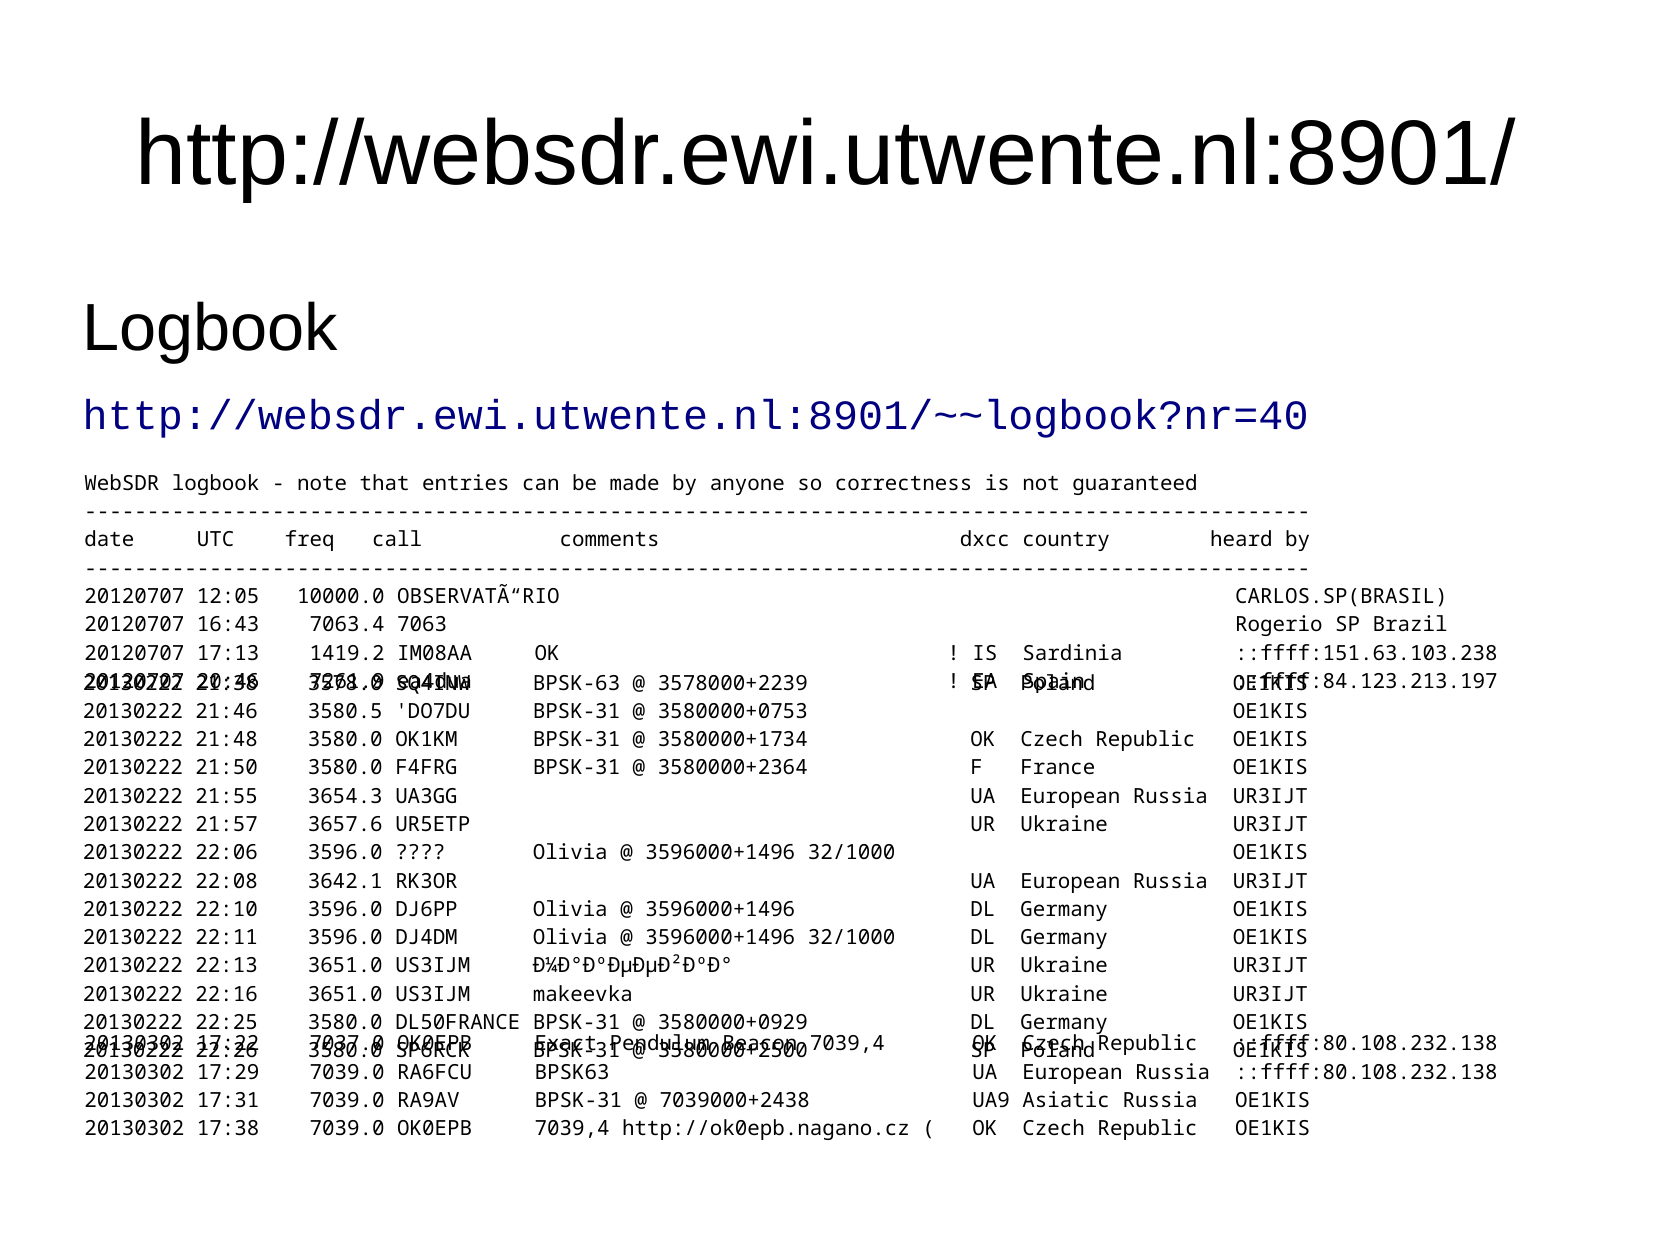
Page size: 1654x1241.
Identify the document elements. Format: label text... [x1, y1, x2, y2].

text_box 20130302 17:22 7037.0 OK0EPB Exact Pendulum Beacon 7039,4 OK Czech Republic ::ffff:80.108.232.138 20130302 17:29 7039.0 RA6FCU BPSK63 UA European Russia ::ffff:80.108.232.138 20130302 17:31 7039.0 RA9AV BPSK-31 @ 7039000+2438 UA9 Asiatic Russia OE1KIS 20130302 17:38 7039.0 OK0EPB 7039,4 http://ok0epb.nagano.cz ( OK Czech Republic OE1KIS [69, 1021, 1512, 1158]
text_box WebSDR logbook - note that entries can be made by anyone so correctness is not guaranteed -------------------------------------------------------------------------------------------------- date UTC freq call comments dxcc country heard by -------------------------------------------------------------------------------------------------- 20120707 12:05 10000.0 OBSERVATÃ“RIO CARLOS.SP(BRASIL) 20120707 16:43 7063.4 7063 Rogerio SP Brazil 20120707 17:13 1419.2 IM08AA OK ! IS Sardinia ::ffff:151.63.103.238 20120707 20:46 7261.9 ea4dua ! EA Spain ::ffff:84.123.213.197 [69, 460, 1512, 670]
title http://websdr.ewi.utwente.nl:8901/ [82, 49, 1571, 257]
text_box 20130222 21:38 3578.0 SQ4INW BPSK-63 @ 3578000+2239 SP Poland OE1KIS 20130222 21:46 3580.5 'DO7DU BPSK-31 @ 3580000+0753 OE1KIS 20130222 21:48 3580.0 OK1KM BPSK-31 @ 3580000+1734 OK Czech Republic OE1KIS 20130222 21:50 3580.0 F4FRG BPSK-31 @ 3580000+2364 F France OE1KIS 20130222 21:55 3654.3 UA3GG UA European Russia UR3IJT 20130222 21:57 3657.6 UR5ETP UR Ukraine UR3IJT 20130222 22:06 3596.0 ???? Olivia @ 3596000+1496 32/1000 OE1KIS 20130222 22:08 3642.1 RK3OR UA European Russia UR3IJT 20130222 22:10 3596.0 DJ6PP Olivia @ 3596000+1496 DL Germany OE1KIS 20130222 22:11 3596.0 DJ4DM Olivia @ 3596000+1496 32/1000 DL Germany OE1KIS 20130222 22:13 3651.0 US3IJM Ð¼Ð°ÐºÐµÐµÐ²ÐºÐ° UR Ukraine UR3IJT 20130222 22:16 3651.0 US3IJM makeevka UR Ukraine UR3IJT 20130222 22:25 3580.0 DL50FRANCE BPSK-31 @ 3580000+0929 DL Germany OE1KIS 20130222 22:26 3580.0 SP6RCK BPSK-31 @ 3580000+2500 SP Poland OE1KIS [68, 660, 1323, 1040]
list Logbook http://websdr.ewi.utwente.nl:8901/~~logbook?nr=40 [82, 290, 1538, 634]
